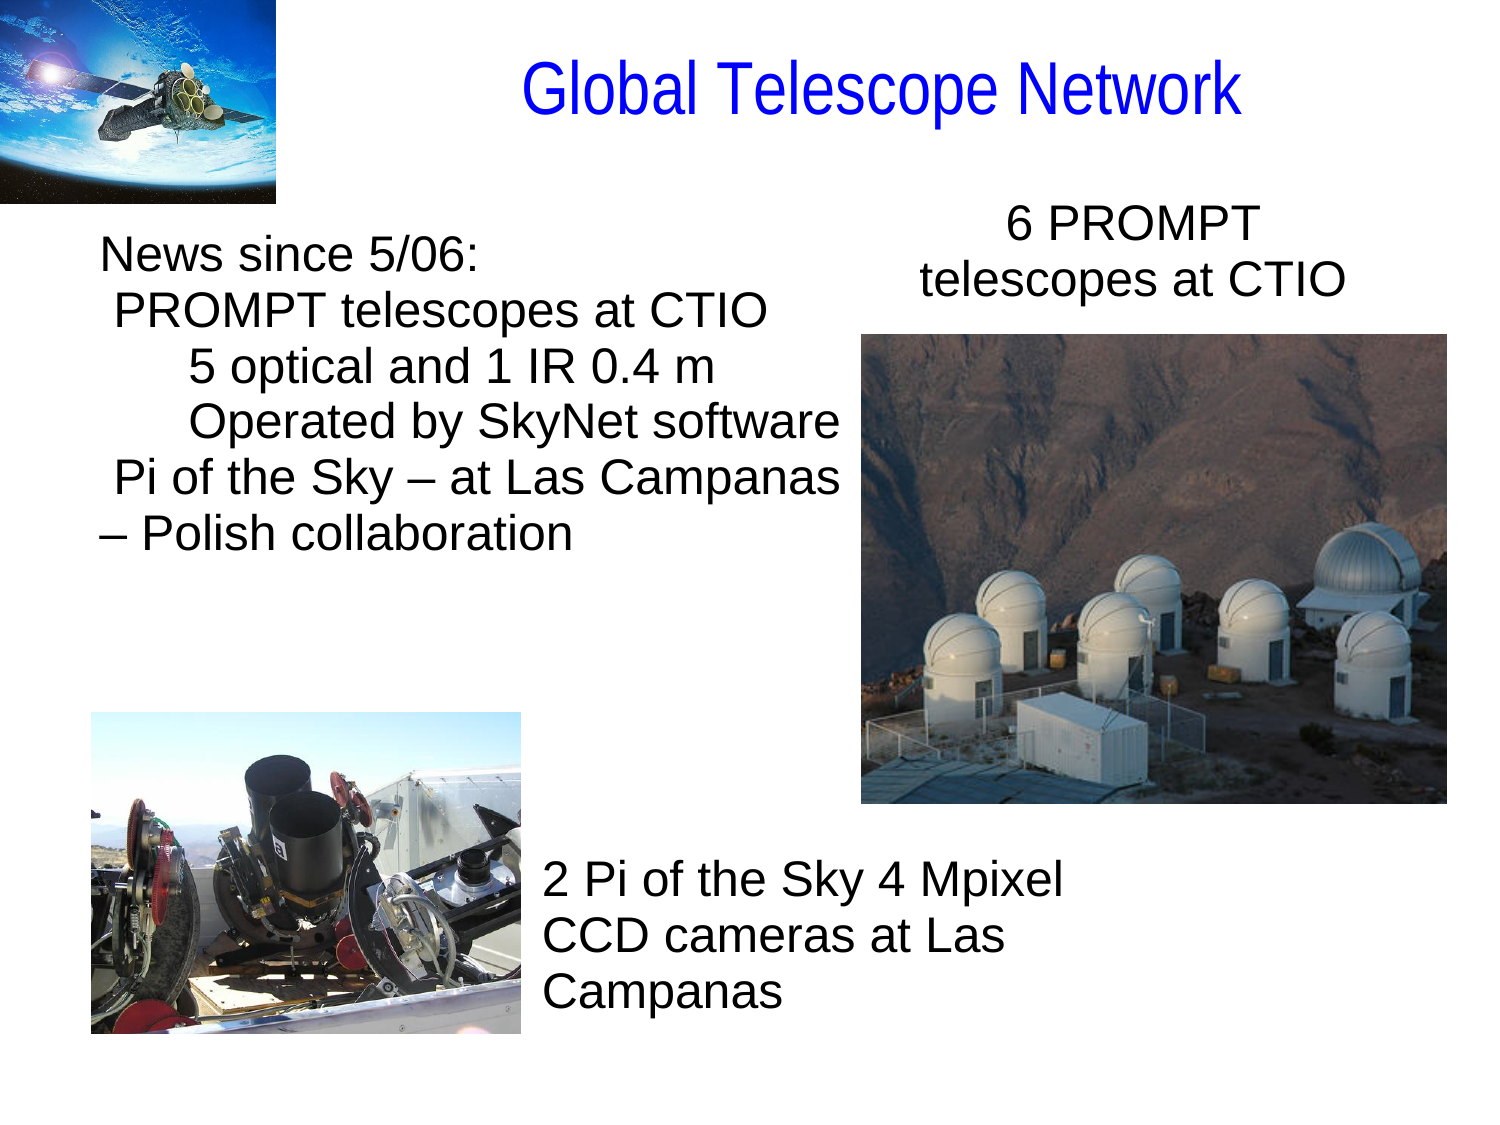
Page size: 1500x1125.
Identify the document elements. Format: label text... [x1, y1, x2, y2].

text_box 6 PROMPT telescopes at CTIO [866, 187, 1401, 315]
title Potential Educational Projects [125, 12, 1476, 110]
picture [861, 334, 1447, 804]
text_box 2 Pi of the Sky 4 Mpixel CCD cameras at Las Campanas [527, 843, 1115, 1027]
text_box News since 5/06: PROMPT telescopes at CTIO 5 optical and 1 IR 0.4 m Operated by SkyNet software Pi of the Sky – at Las Campanas – Polish collaboration [84, 218, 866, 625]
text_box Global Telescope Network [327, 36, 1437, 138]
picture [91, 712, 521, 1034]
picture [0, 0, 276, 204]
picture [268, 110, 276, 117]
